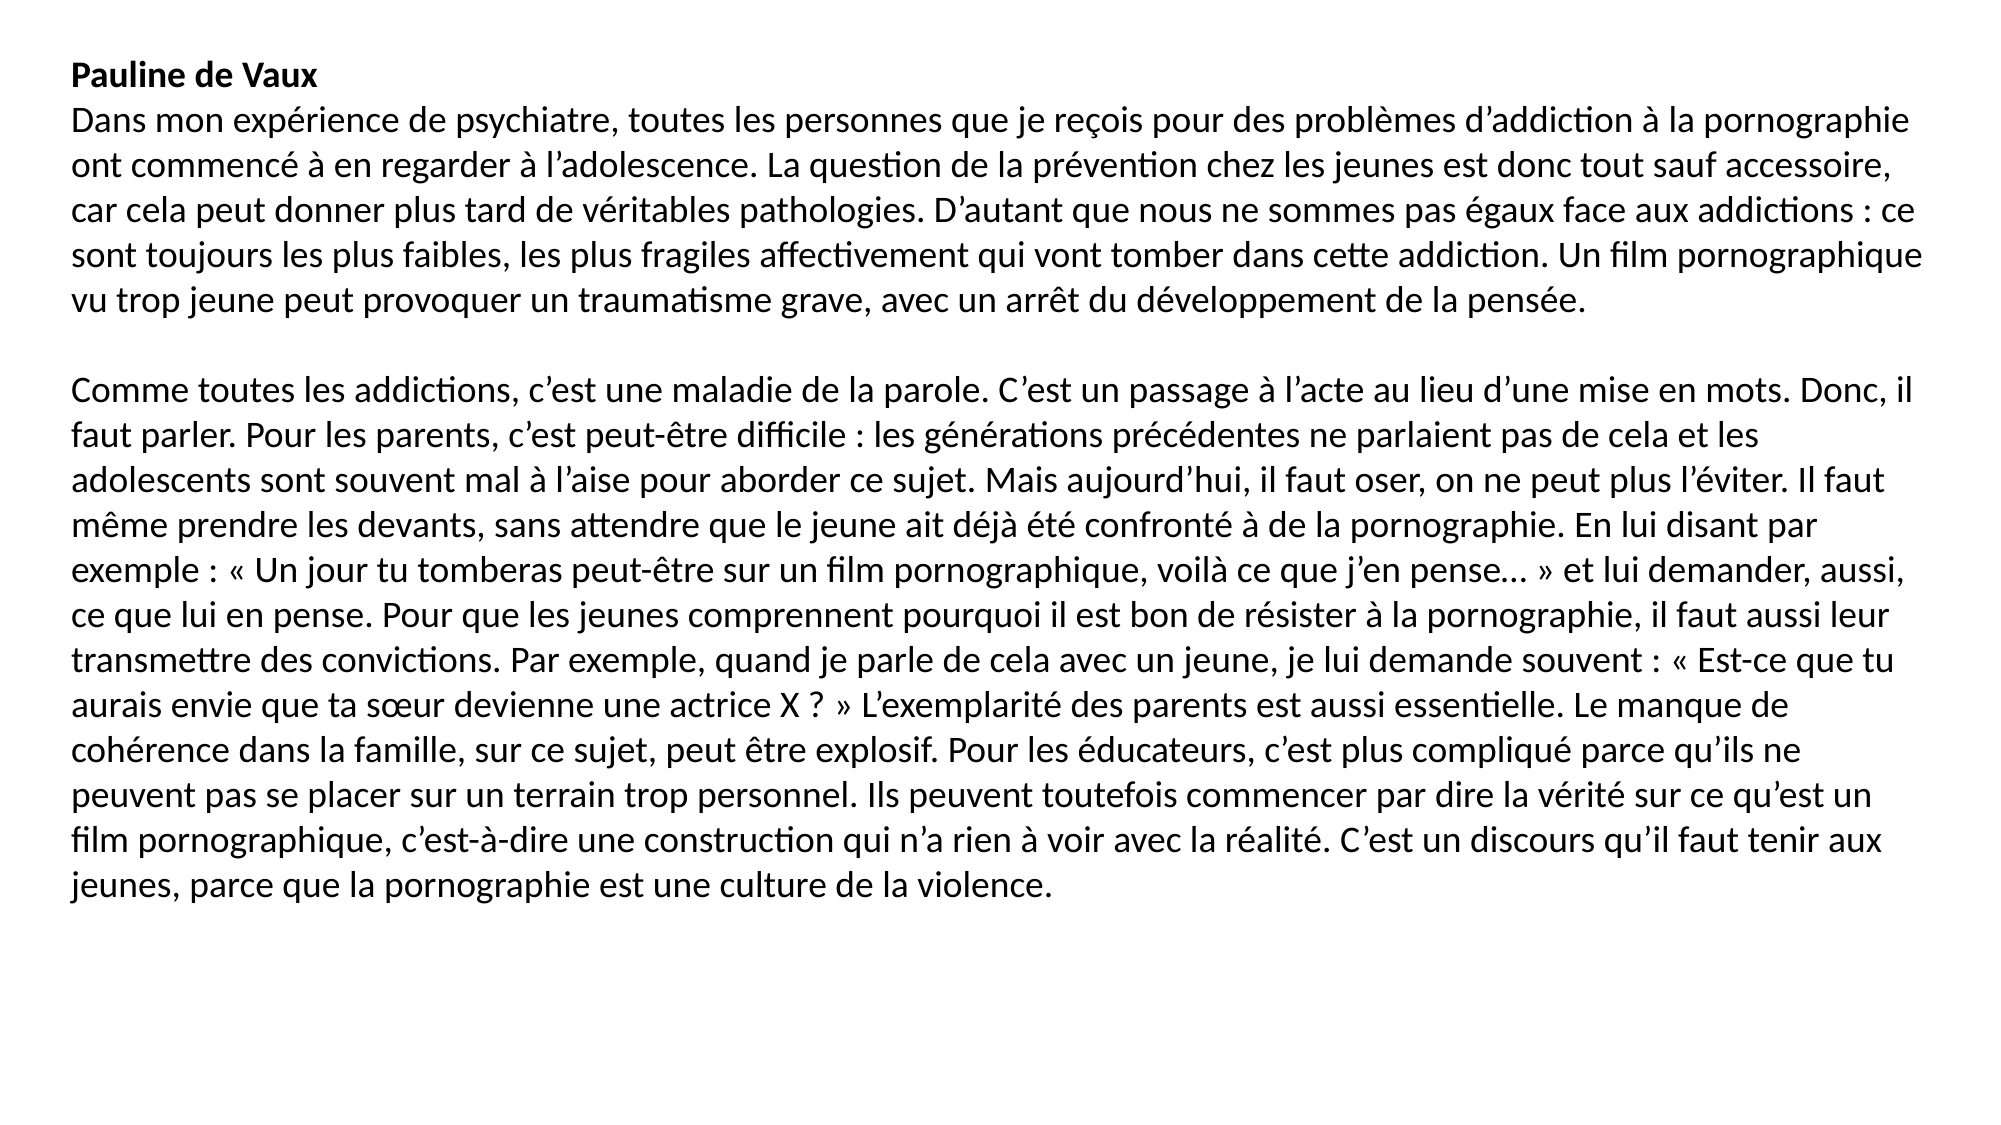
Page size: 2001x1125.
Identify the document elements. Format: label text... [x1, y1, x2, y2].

text_box Pauline de Vaux Dans mon expérience de psychiatre, toutes les personnes que je reçois pour des problèmes d’addiction à la pornographie ont commencé à en regarder à l’adolescence. La question de la prévention chez les jeunes est donc tout sauf accessoire, car cela peut donner plus tard de véritables pathologies. D’autant que nous ne sommes pas égaux face aux addictions : ce sont toujours les plus faibles, les plus fragiles affectivement qui vont tomber dans cette addiction. Un film pornographique vu trop jeune peut provoquer un traumatisme grave, avec un arrêt du développement de la pensée. Comme toutes les addictions, c’est une maladie de la parole. C’est un passage à l’acte au lieu d’une mise en mots. Donc, il faut parler. Pour les parents, c’est peut-être difficile : les générations précédentes ne parlaient pas de cela et les adolescents sont souvent mal à l’aise pour aborder ce sujet. Mais aujourd’hui, il faut oser, on ne peut plus l’éviter. Il faut même prendre les devants, sans attendre que le jeune ait déjà été confronté à de la pornographie. En lui disant par exemple : « Un jour tu tomberas peut-être sur un film pornographique, voilà ce que j’en pense… » et lui demander, aussi, ce que lui en pense. Pour que les jeunes comprennent pourquoi il est bon de résister à la pornographie, il faut aussi leur transmettre des convictions. Par exemple, quand je parle de cela avec un jeune, je lui demande souvent : « Est-ce que tu aurais envie que ta sœur devienne une actrice X ? » L’exemplarité des parents est aussi essentielle. Le manque de cohérence dans la famille, sur ce sujet, peut être explosif. Pour les éducateurs, c’est plus compliqué parce qu’ils ne peuvent pas se placer sur un terrain trop personnel. Ils peuvent toutefois commencer par dire la vérité sur ce qu’est un film pornographique, c’est-à-dire une construction qui n’a rien à voir avec la réalité. C’est un discours qu’il faut tenir aux jeunes, parce que la pornographie est une culture de la violence. [55, 41, 1944, 921]
